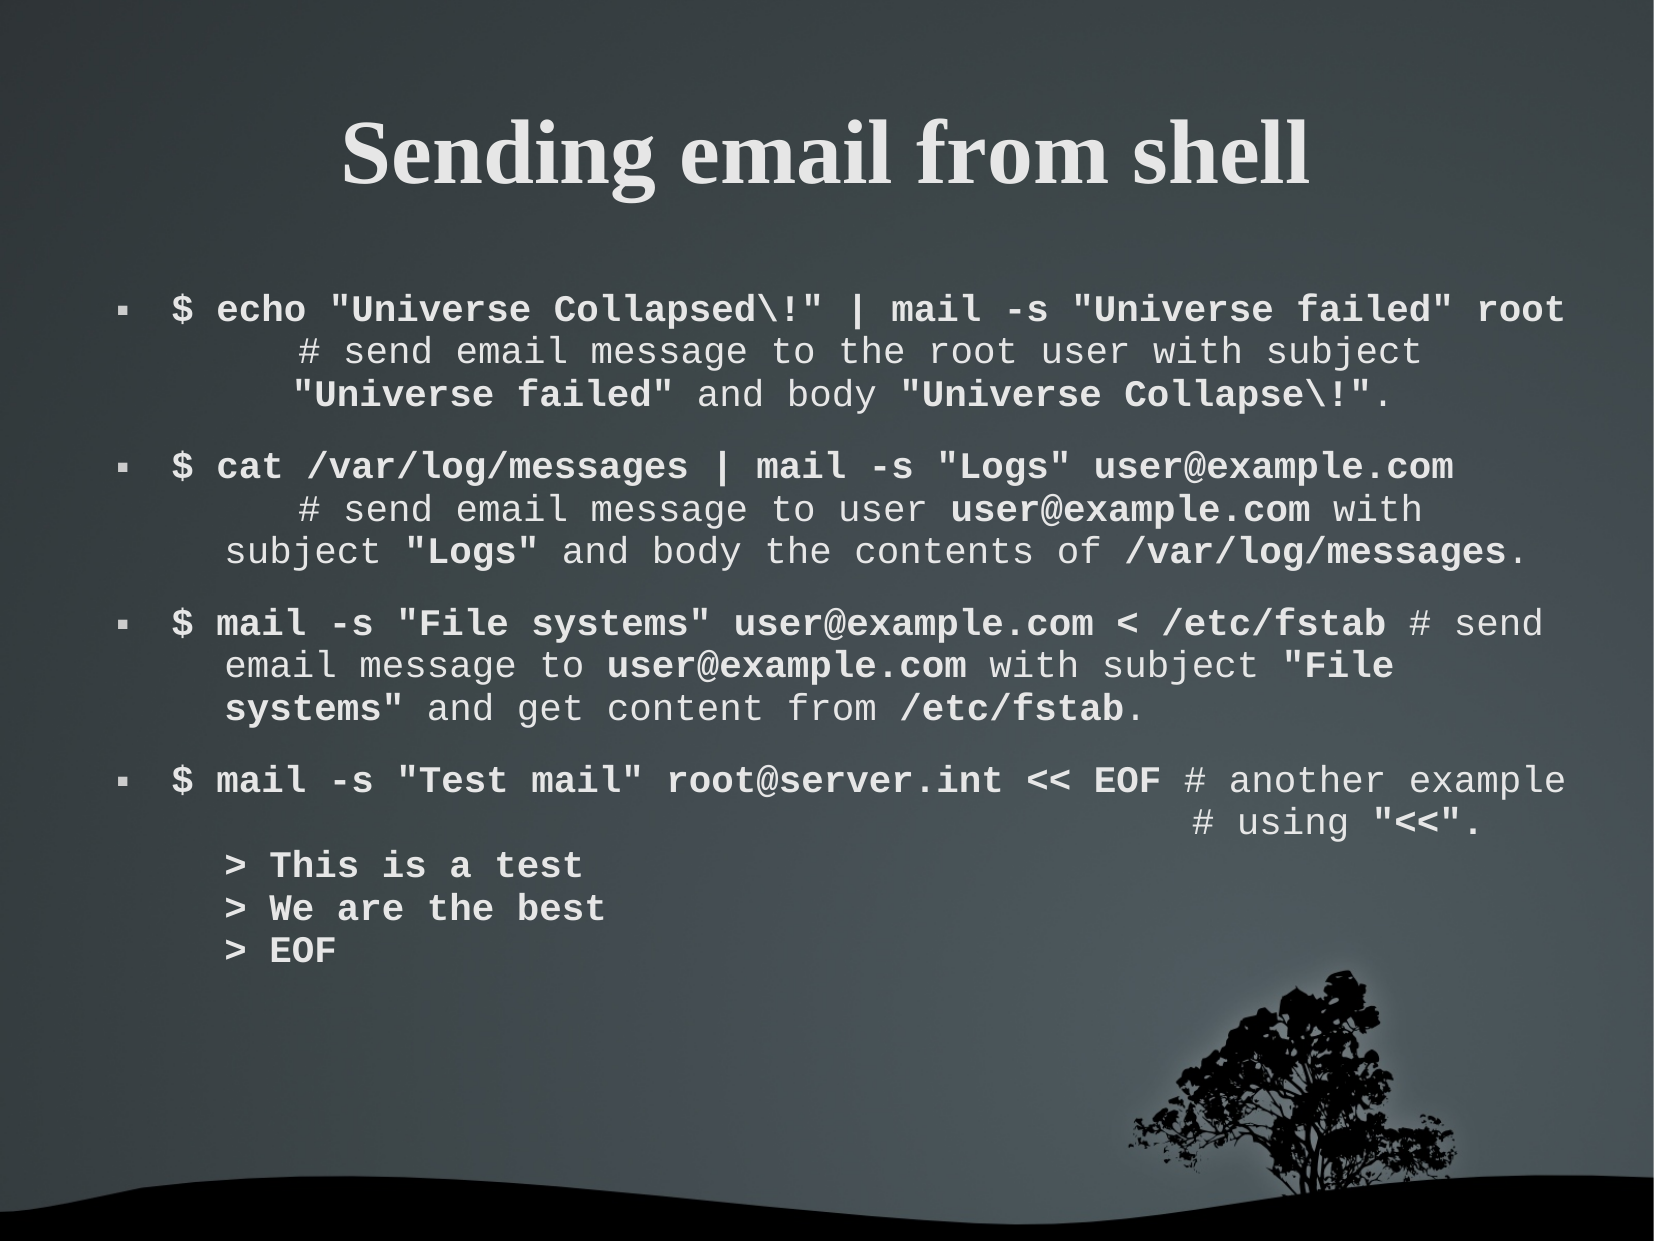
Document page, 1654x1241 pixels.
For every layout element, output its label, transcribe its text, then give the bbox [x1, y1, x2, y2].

title Sending email from shell [82, 33, 1571, 273]
list $ echo "Universe Collapsed\!" | mail -s "Universe failed" root # send email message to the root user with subject "Universe failed" and body "Universe Collapse\!". $ cat /var/log/messages | mail -s "Logs" user@example.com # send email message to user user@example.com with subject "Logs" and body the contents of /var/log/messages. $ mail -s "File systems" user@example.com < /etc/fstab # send email message to user@example.com with subject "File systems" and get content from /etc/fstab. $ mail -s "Test mail" root@server.int << EOF # another example # using "<<". > This is a test > We are the best > EOF [82, 290, 1571, 1227]
picture [0, 0, 1654, 1241]
